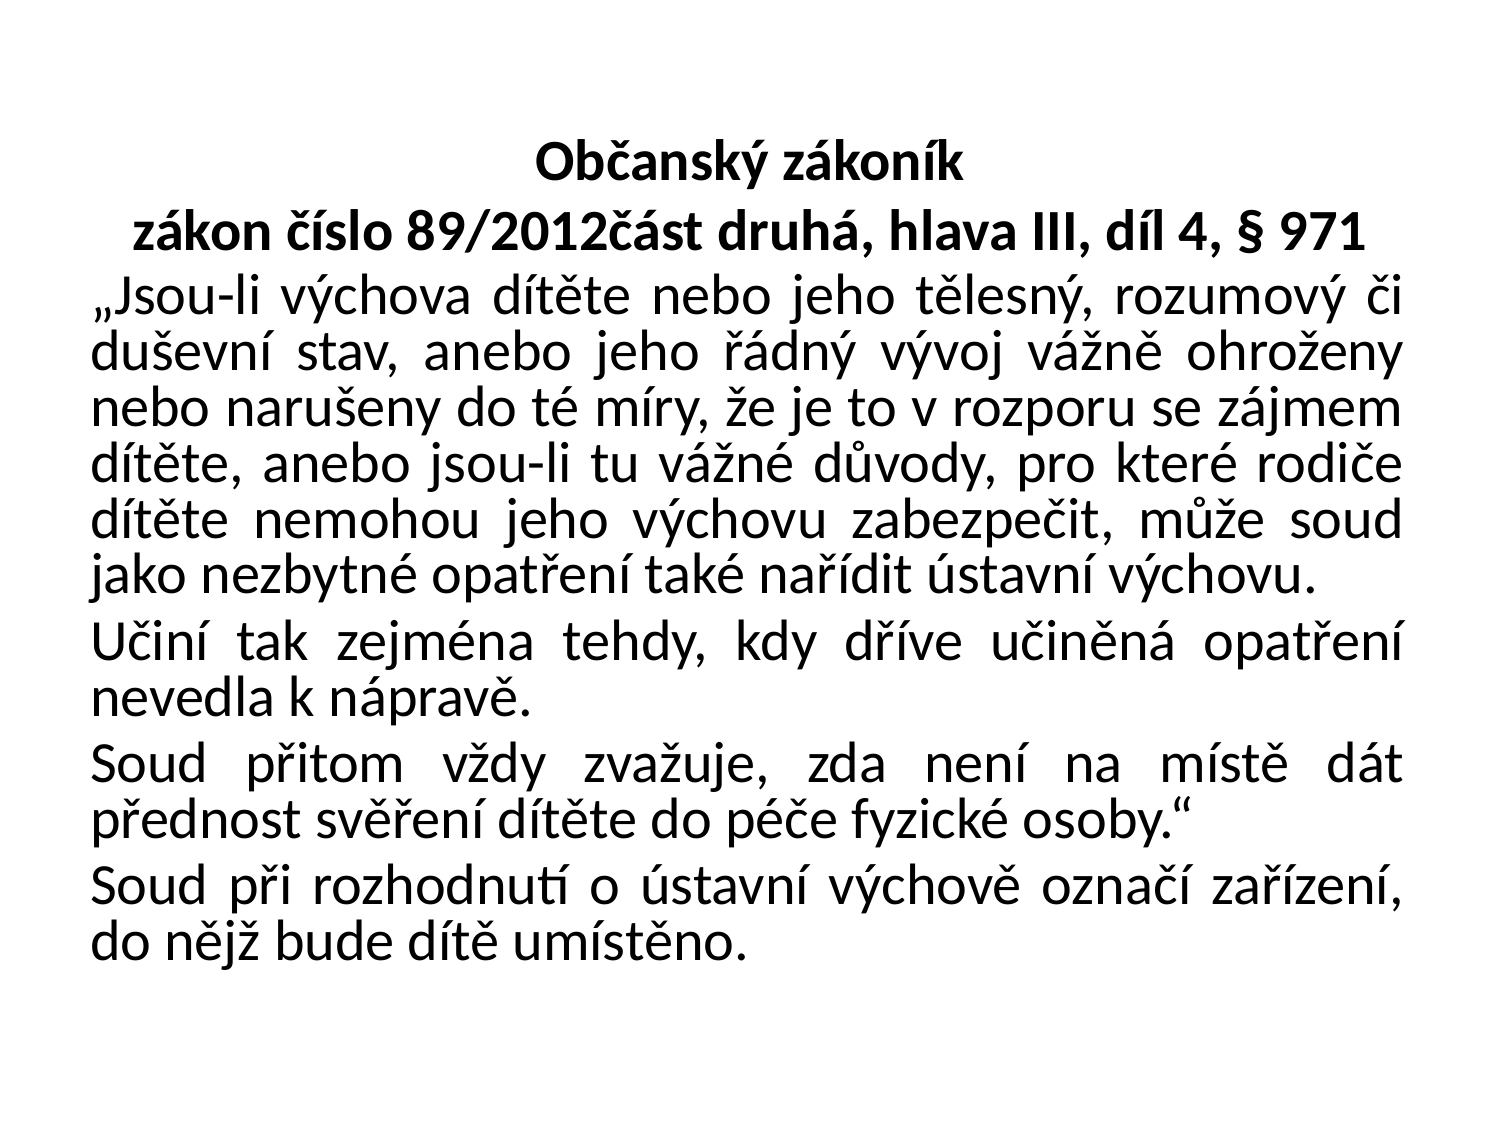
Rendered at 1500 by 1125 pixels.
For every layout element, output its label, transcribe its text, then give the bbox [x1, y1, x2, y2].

list „Jsou-li výchova dítěte nebo jeho tělesný, rozumový či duševní stav, anebo jeho řádný vývoj vážně ohroženy nebo narušeny do té míry, že je to v rozporu se zájmem dítěte, anebo jsou-li tu vážné důvody, pro které rodiče dítěte nemohou jeho výchovu zabezpečit, může soud jako nezbytné opatření také nařídit ústavní výchovu. Učiní tak zejména tehdy, kdy dříve učiněná opatření nevedla k nápravě. Soud přitom vždy zvažuje, zda není na místě dát přednost svěření dítěte do péče fyzické osoby.“ Soud při rozhodnutí o ústavní výchově označí zařízení, do nějž bude dítě umístěno. [75, 262, 1426, 1005]
title Občanský zákoník zákon číslo 89/2012část druhá, hlava III, díl 4, § 971 [75, 45, 1426, 233]
